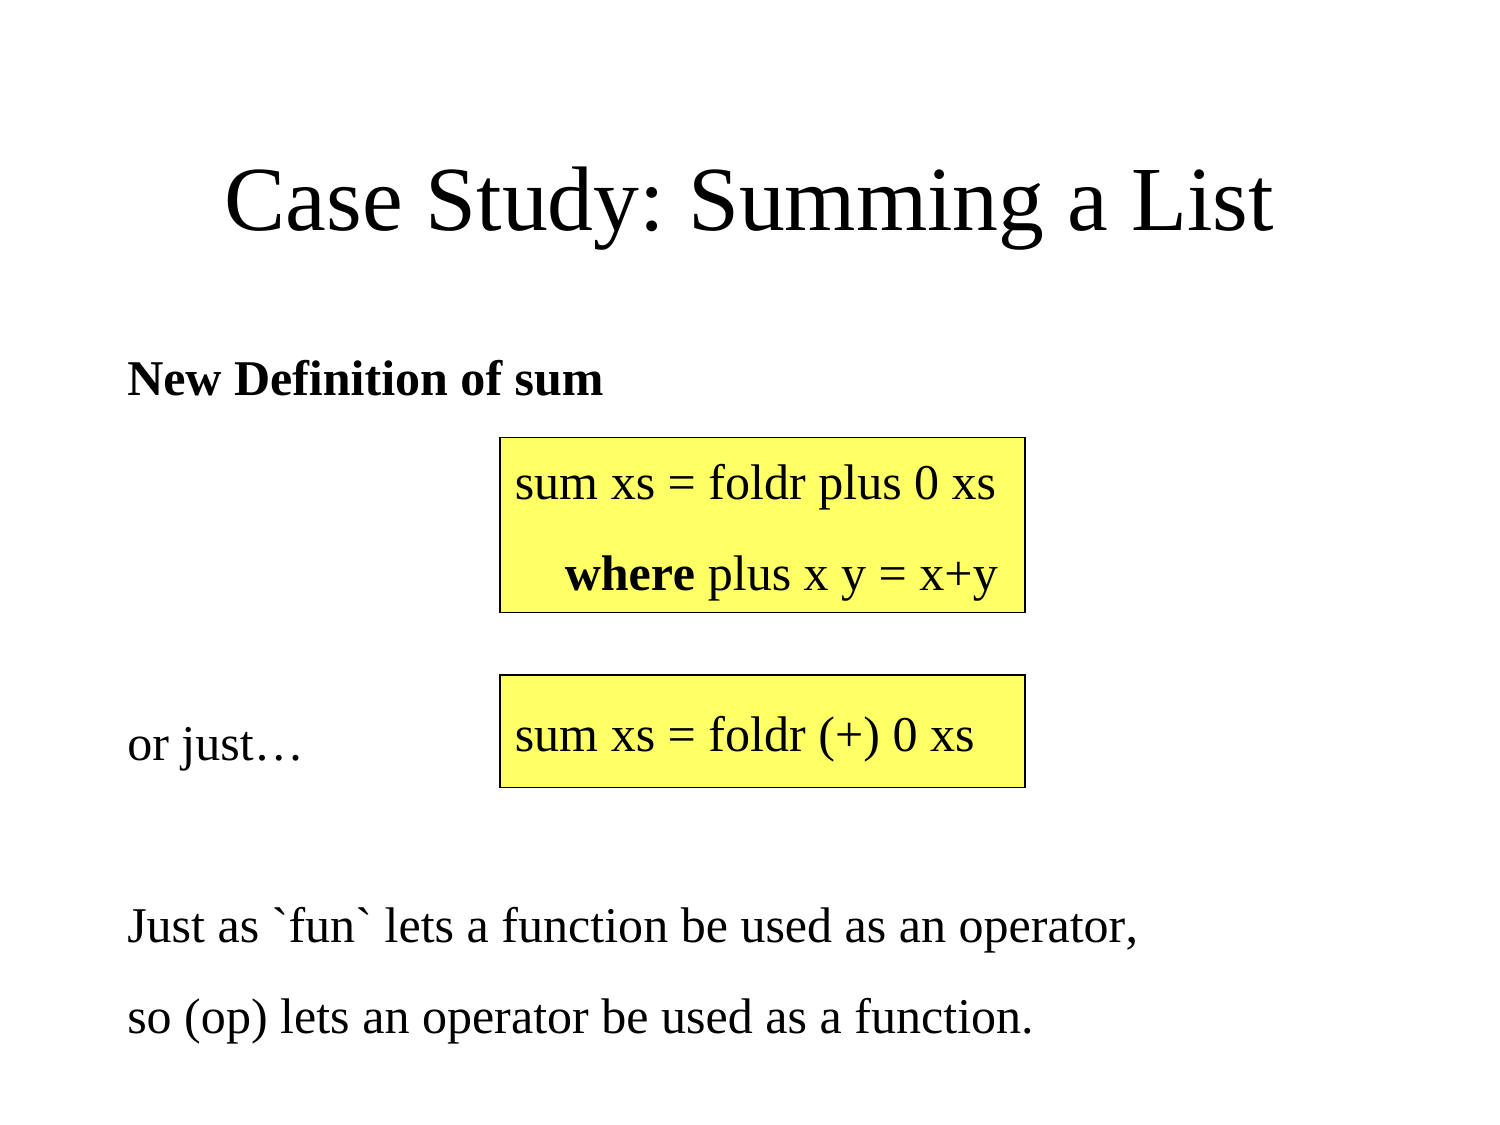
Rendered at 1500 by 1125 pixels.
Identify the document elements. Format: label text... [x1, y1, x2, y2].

text_box sum xs = foldr plus 0 xs where plus x y = x+y [500, 437, 1026, 613]
title Case Study: Summing a List [112, 99, 1388, 288]
text_box New Definition of sum or just… Just as `fun` lets a function be used as an operator, so (op) lets an operator be used as a function. [112, 337, 1376, 1052]
text_box sum xs = foldr (+) 0 xs [500, 674, 1026, 788]
